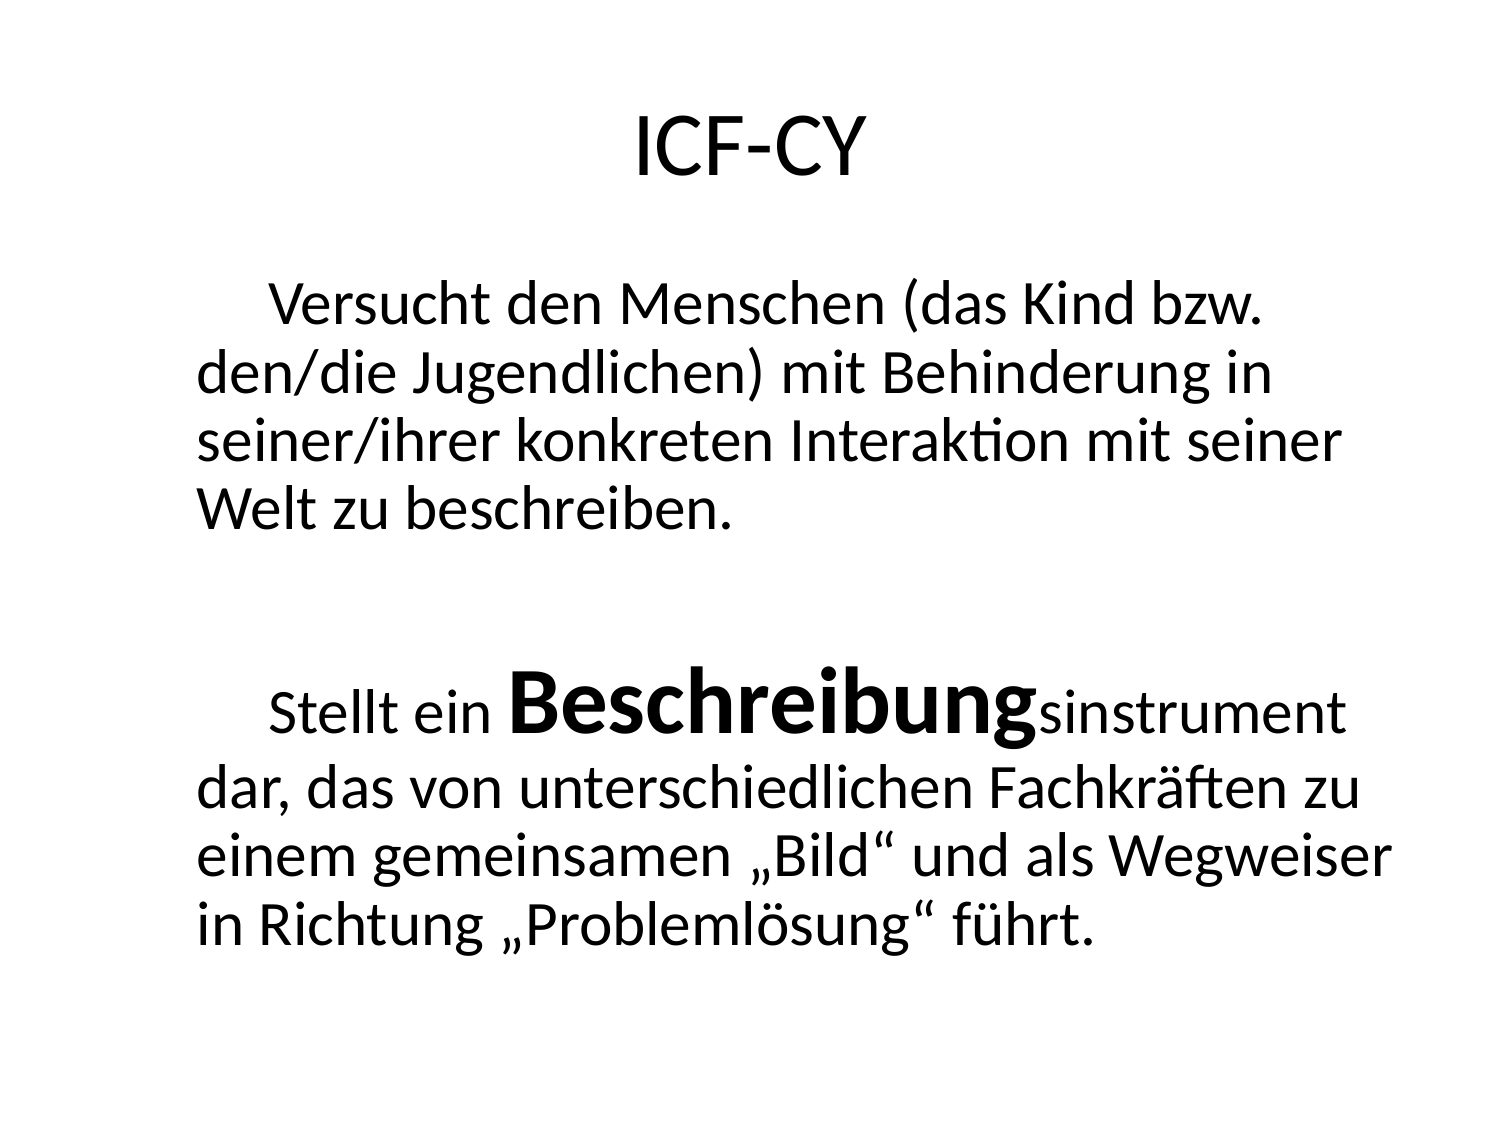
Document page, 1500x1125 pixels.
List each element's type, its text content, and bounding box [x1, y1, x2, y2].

list Versucht den Menschen (das Kind bzw. den/die Jugendlichen) mit Behinderung in seiner/ihrer konkreten Interaktion mit seiner Welt zu beschreiben. Stellt ein Beschreibungsinstrument dar, das von unterschiedlichen Fachkräften zu einem gemeinsamen „Bild“ und als Wegweiser in Richtung „Problemlösung“ führt. [75, 262, 1426, 1005]
title ICF-CY [75, 45, 1426, 233]
